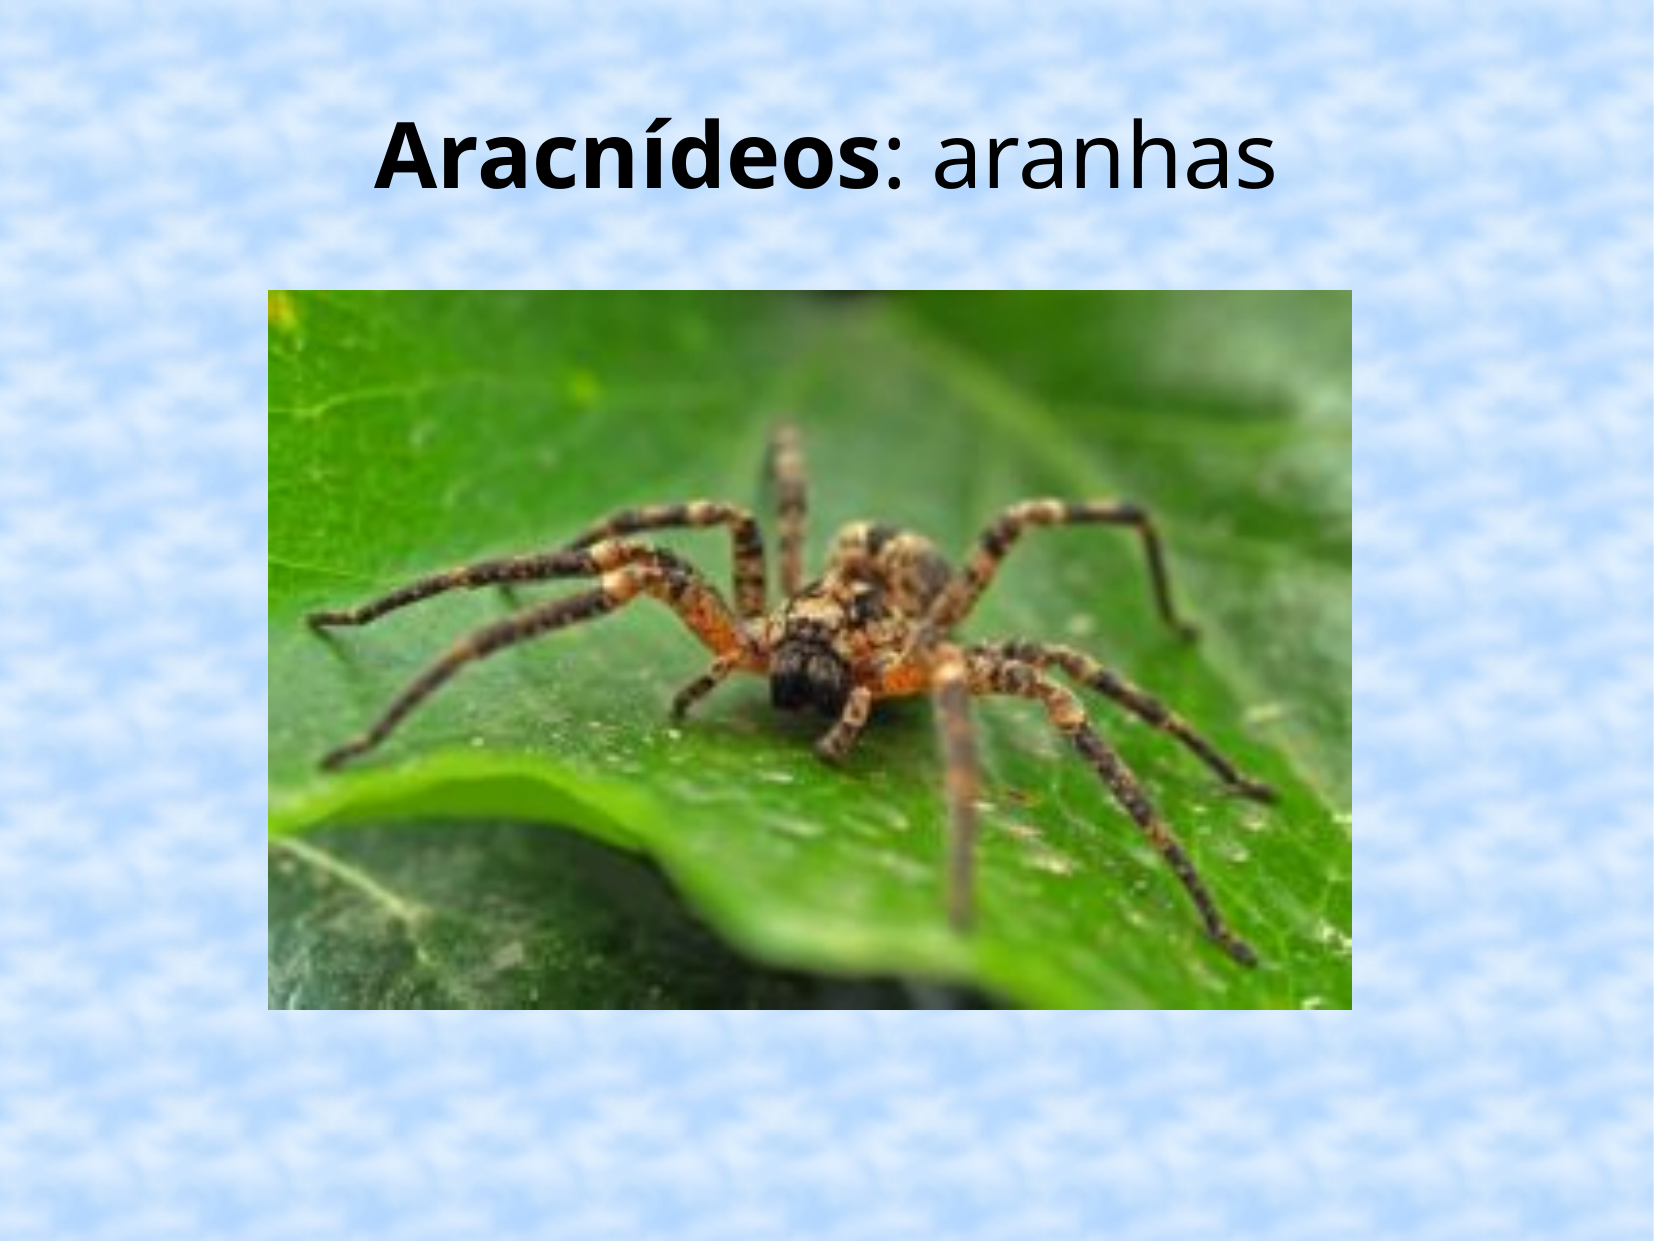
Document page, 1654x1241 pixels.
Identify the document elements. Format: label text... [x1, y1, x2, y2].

title Aracnídeos: aranhas [82, 49, 1571, 257]
picture [0, 0, 1654, 1241]
